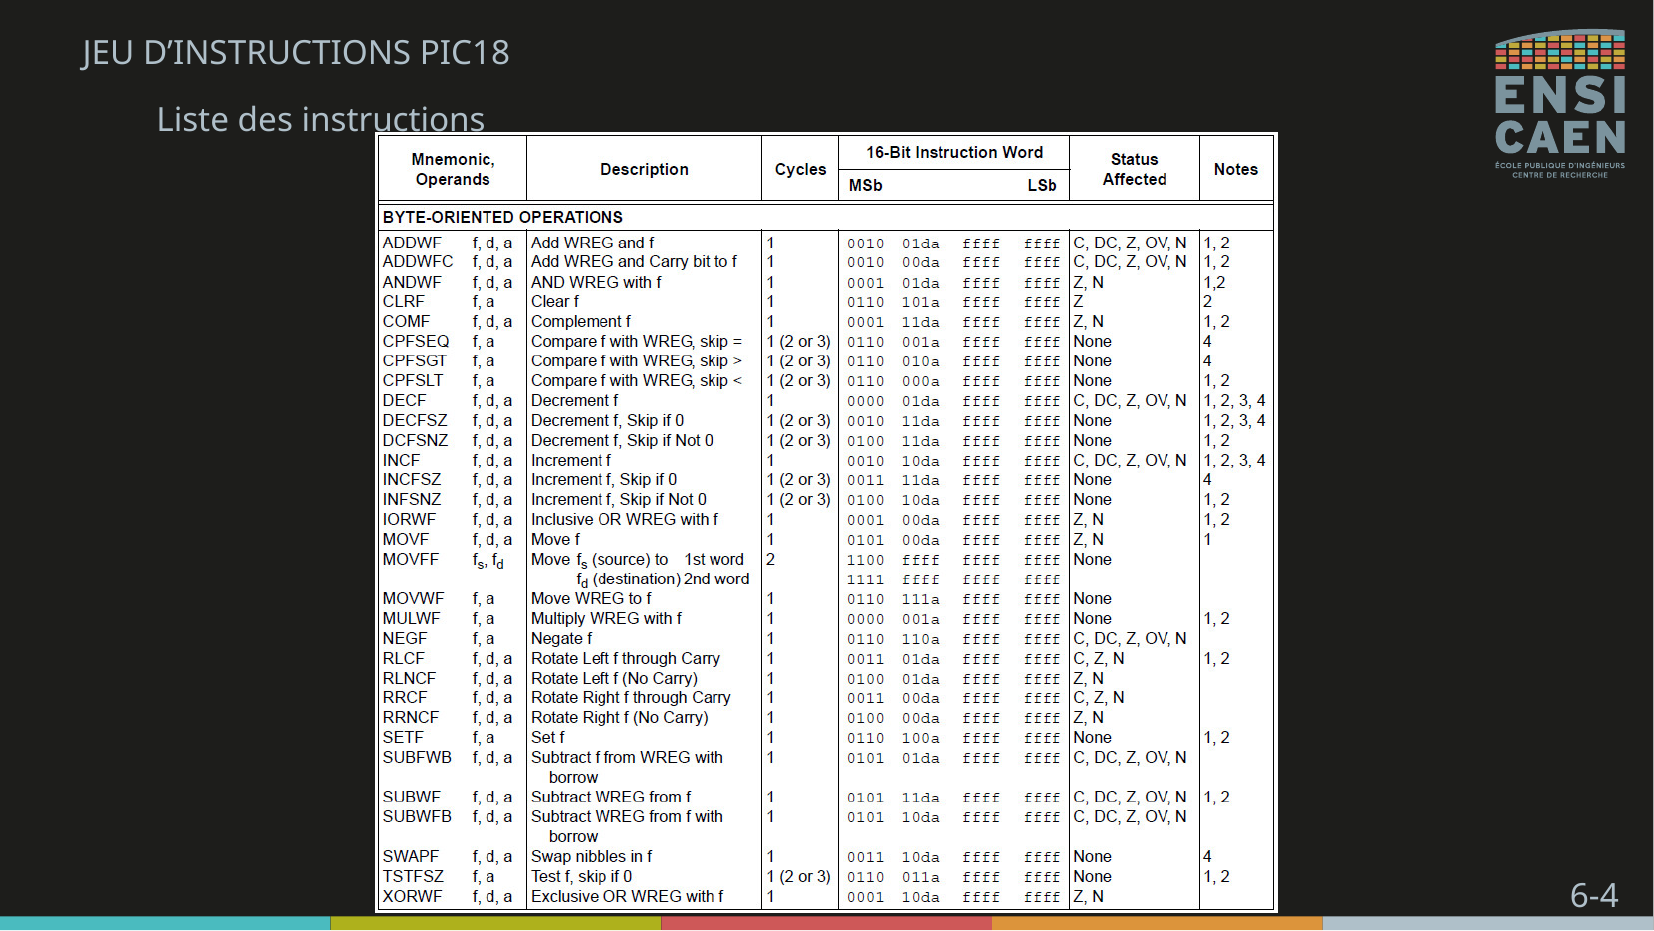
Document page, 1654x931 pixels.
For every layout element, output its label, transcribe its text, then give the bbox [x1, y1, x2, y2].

title JEU D’INSTRUCTIONS PIC18 Liste des instructions [82, 0, 1467, 148]
picture [375, 132, 1278, 913]
